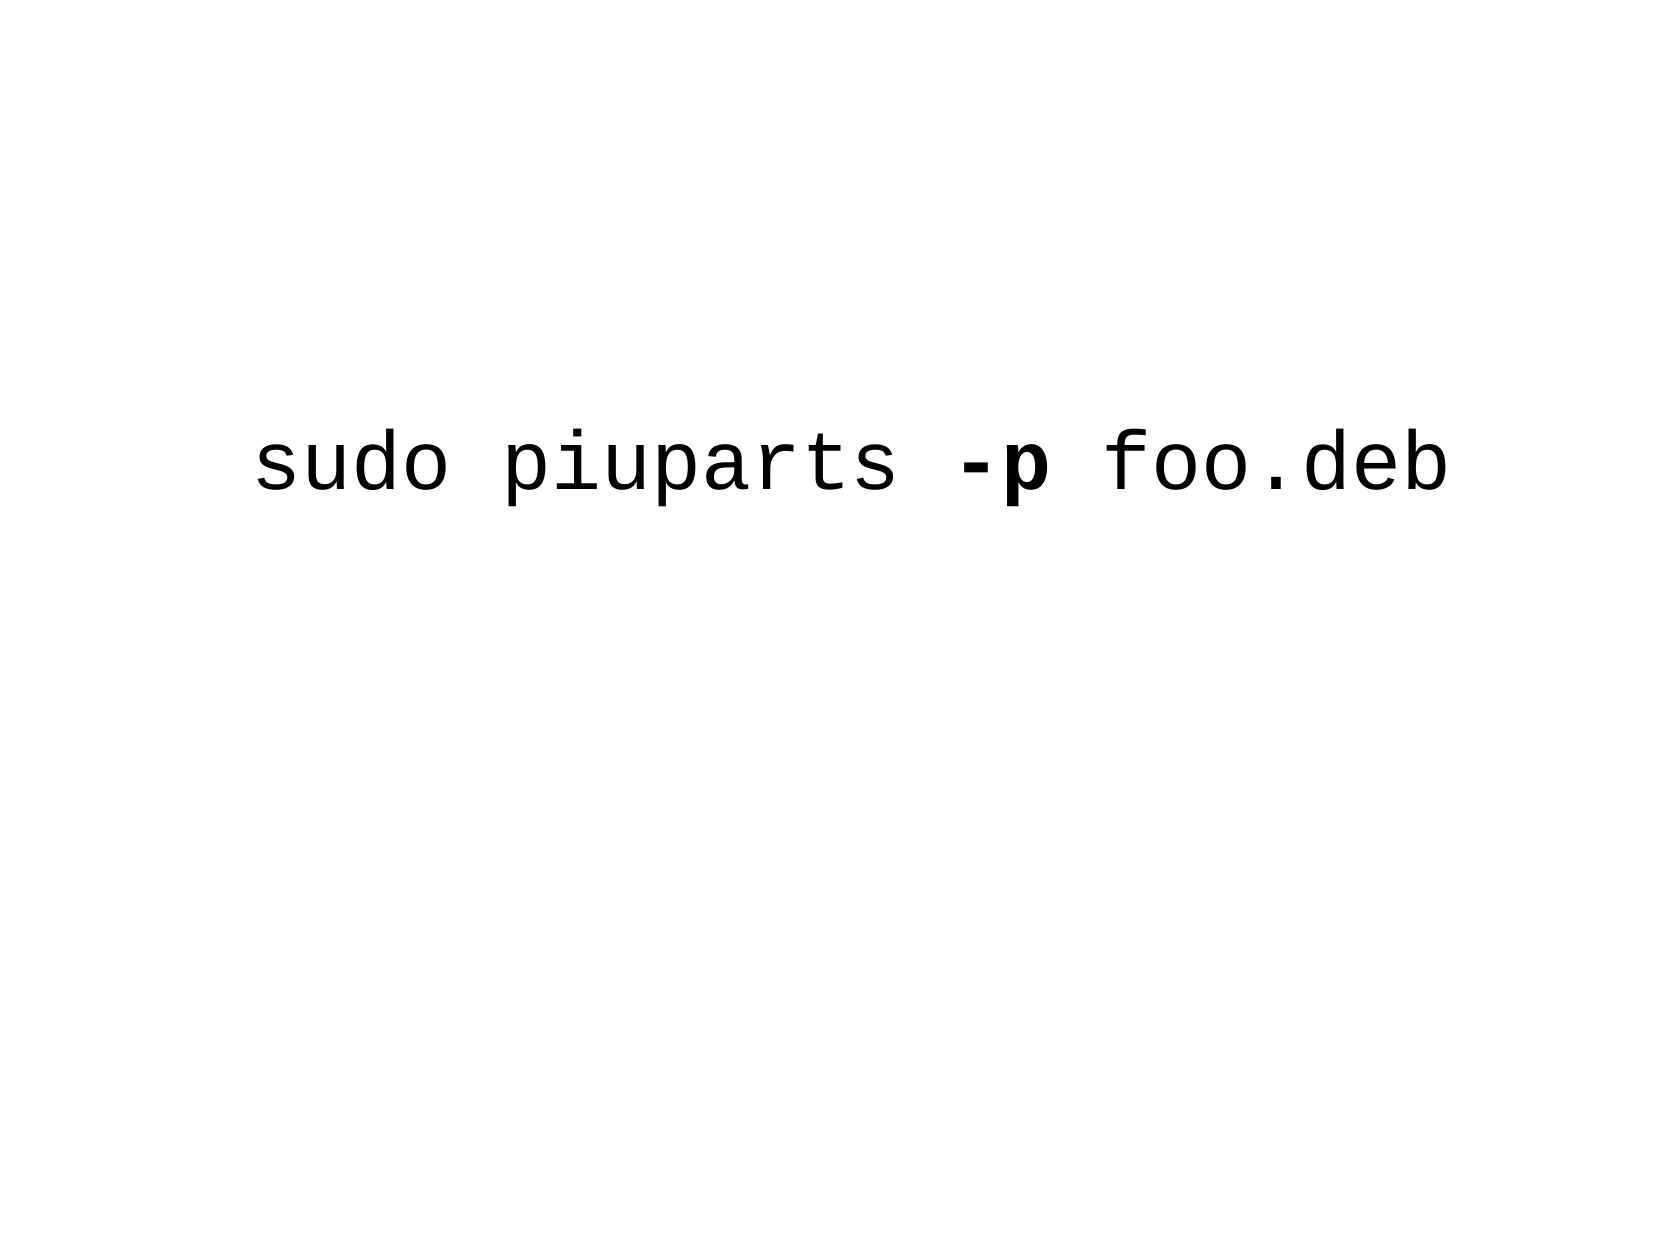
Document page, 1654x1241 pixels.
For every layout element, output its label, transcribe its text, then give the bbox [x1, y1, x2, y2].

text_box sudo piuparts -p foo.deb [236, 413, 1466, 523]
